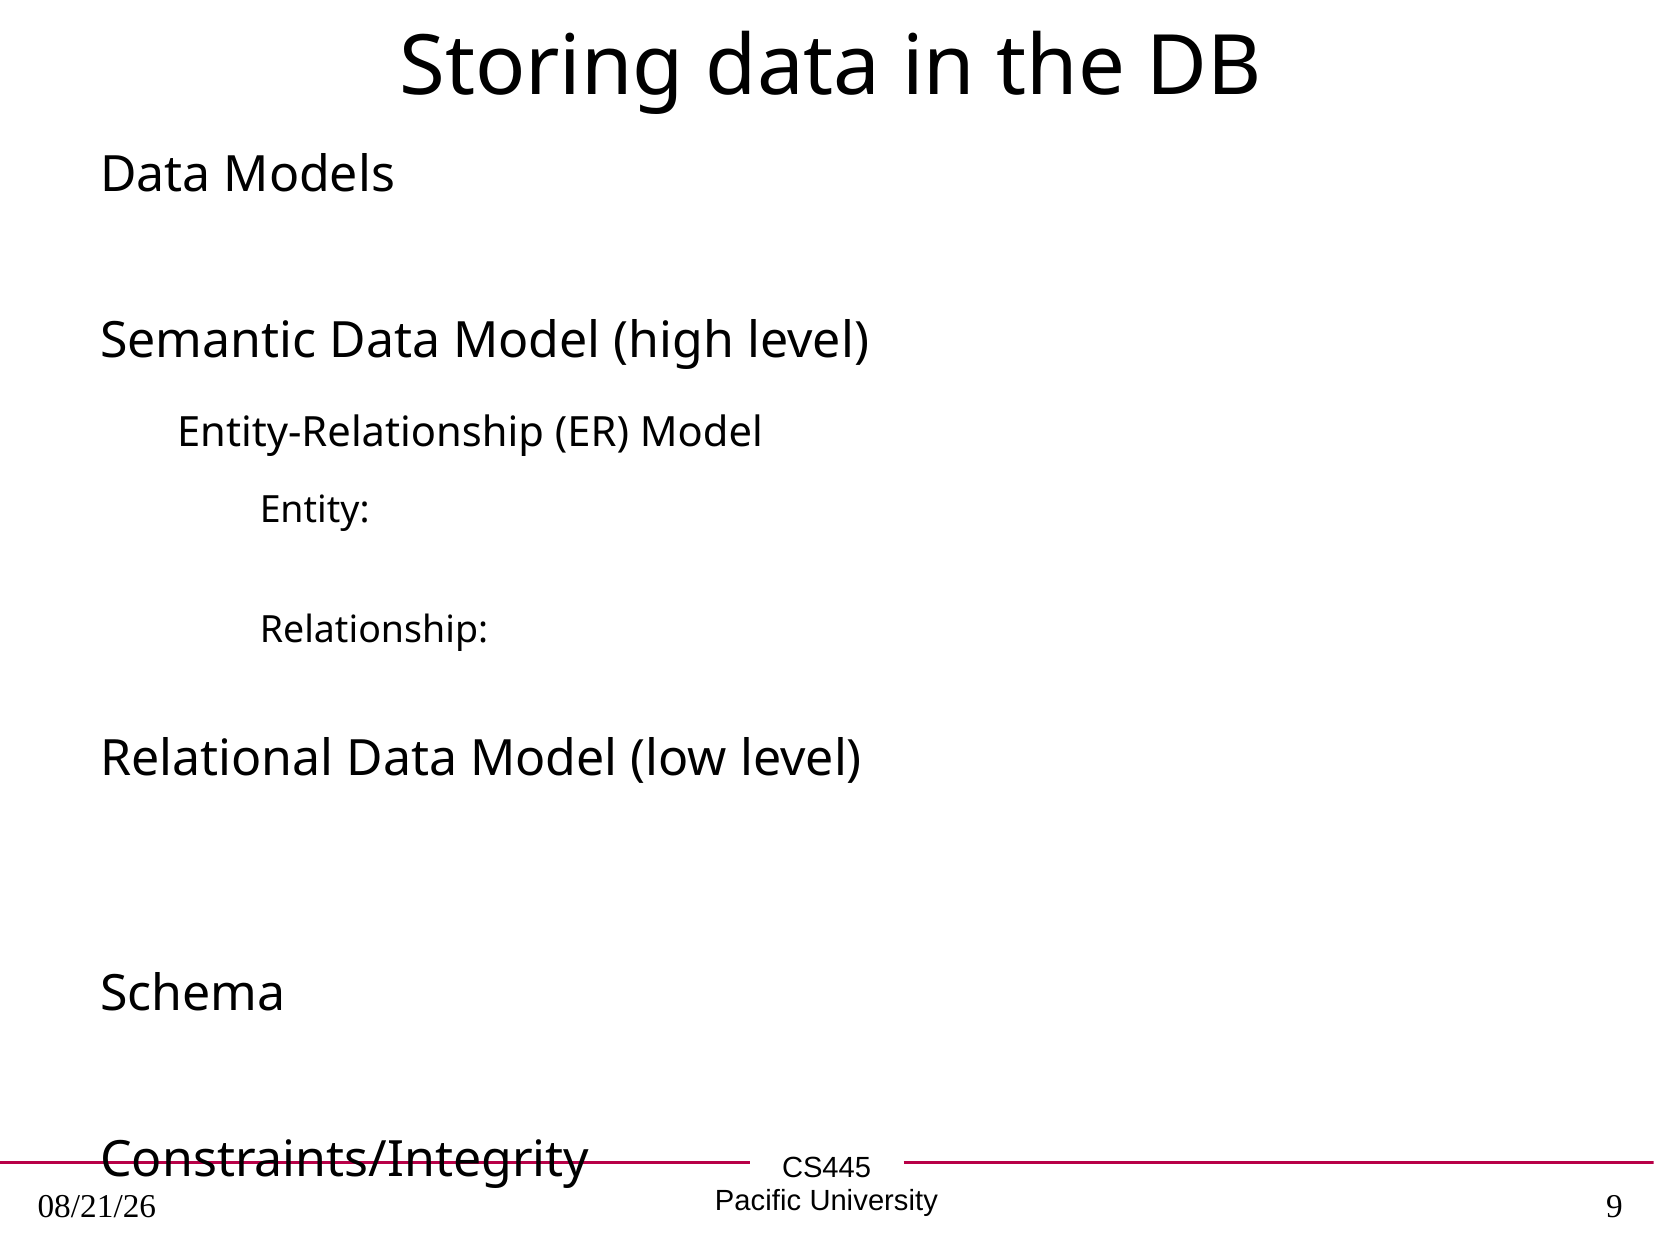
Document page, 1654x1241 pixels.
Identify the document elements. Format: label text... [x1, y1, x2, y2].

title Storing data in the DB [86, 13, 1576, 111]
list Data Models Semantic Data Model (high level) Entity-Relationship (ER) Model Entity: Relationship: Relational Data Model (low level) Schema Constraints/Integrity [82, 138, 1571, 1099]
